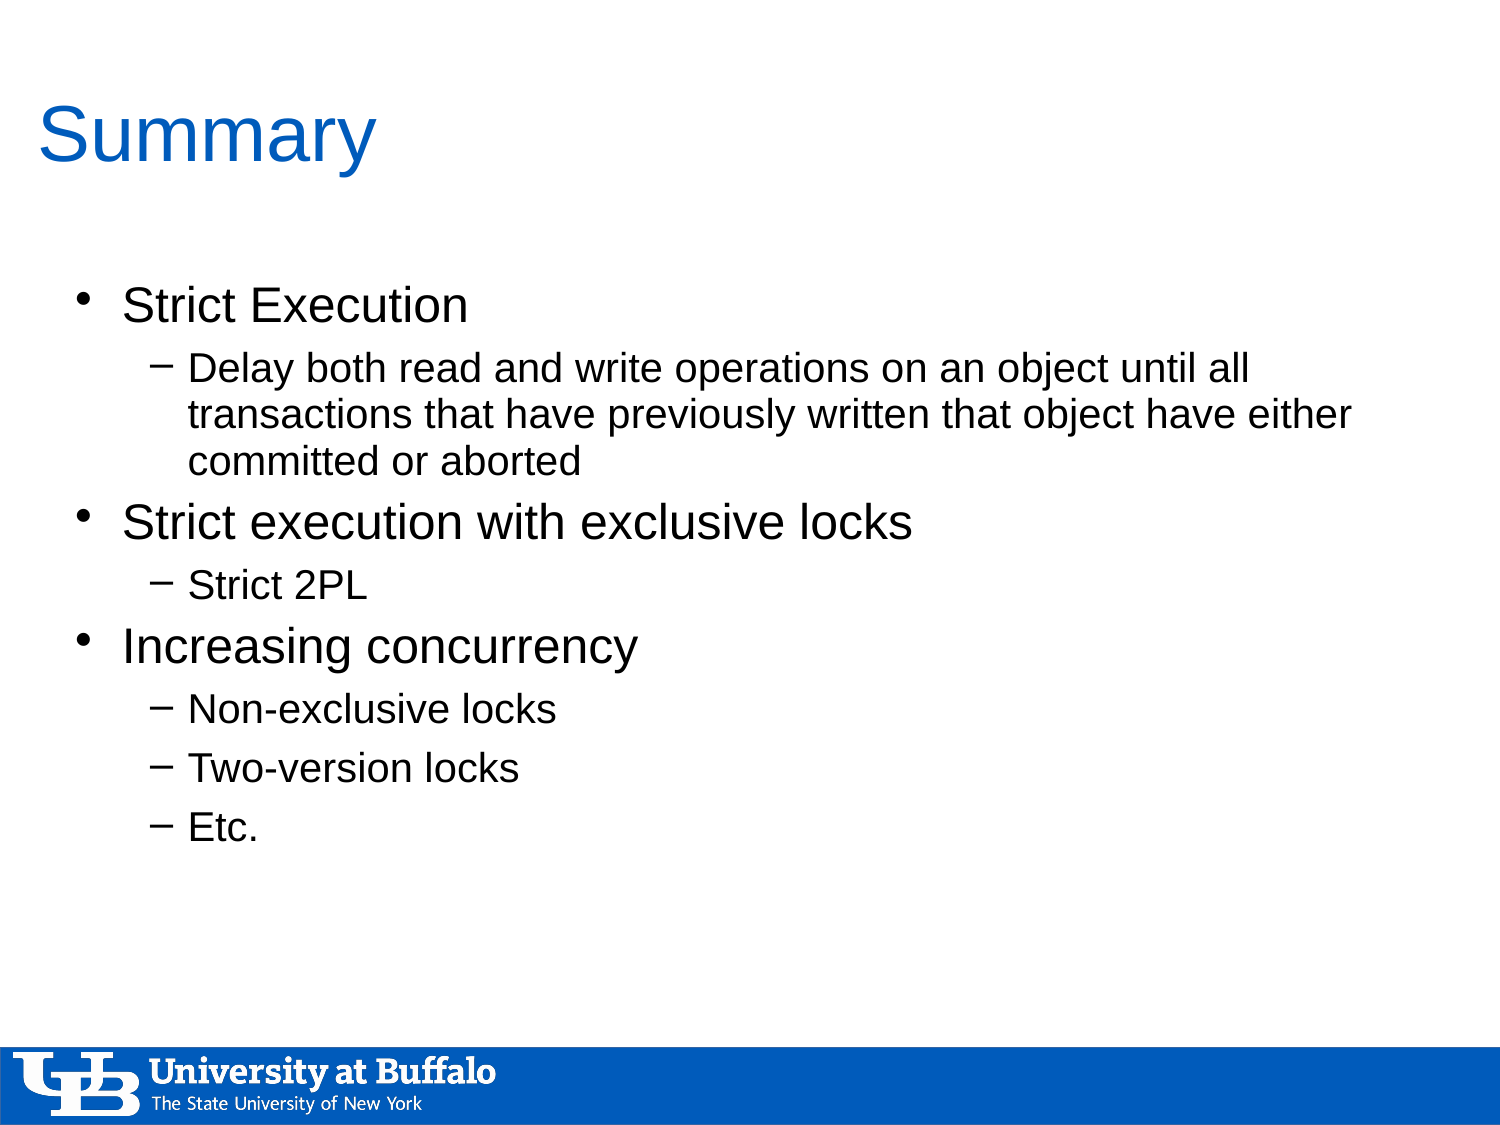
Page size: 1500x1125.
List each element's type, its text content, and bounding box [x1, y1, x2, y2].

picture [13, 1052, 496, 1116]
subtitle Strict Execution Delay both read and write operations on an object until all transactions that have previously written that object have either committed or aborted Strict execution with exclusive locks Strict 2PL Increasing concurrency Non-exclusive locks Two-version locks Etc. [75, 263, 1425, 916]
title Summary [37, 40, 1388, 228]
